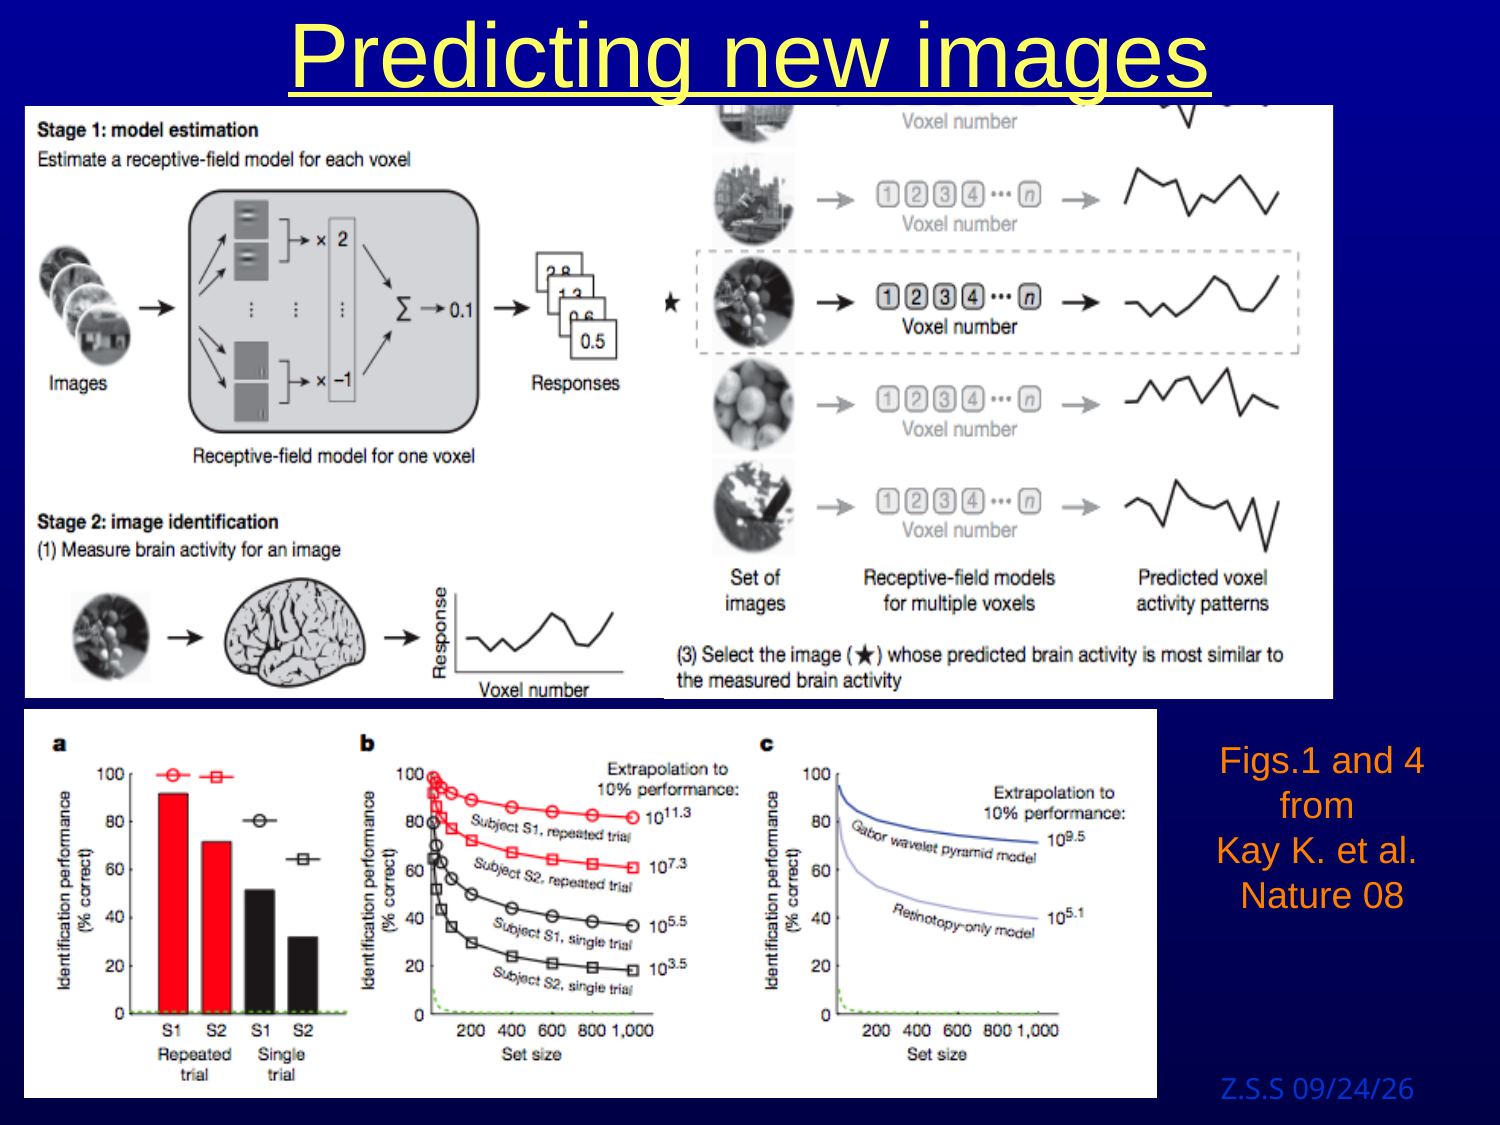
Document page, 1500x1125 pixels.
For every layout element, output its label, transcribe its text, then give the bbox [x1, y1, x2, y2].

picture [24, 709, 1157, 1098]
title Predicting new images [75, 0, 1426, 119]
text_box Figs.1 and 4 from Kay K. et al. Nature 08 [1171, 728, 1473, 924]
picture [24, 105, 1334, 699]
